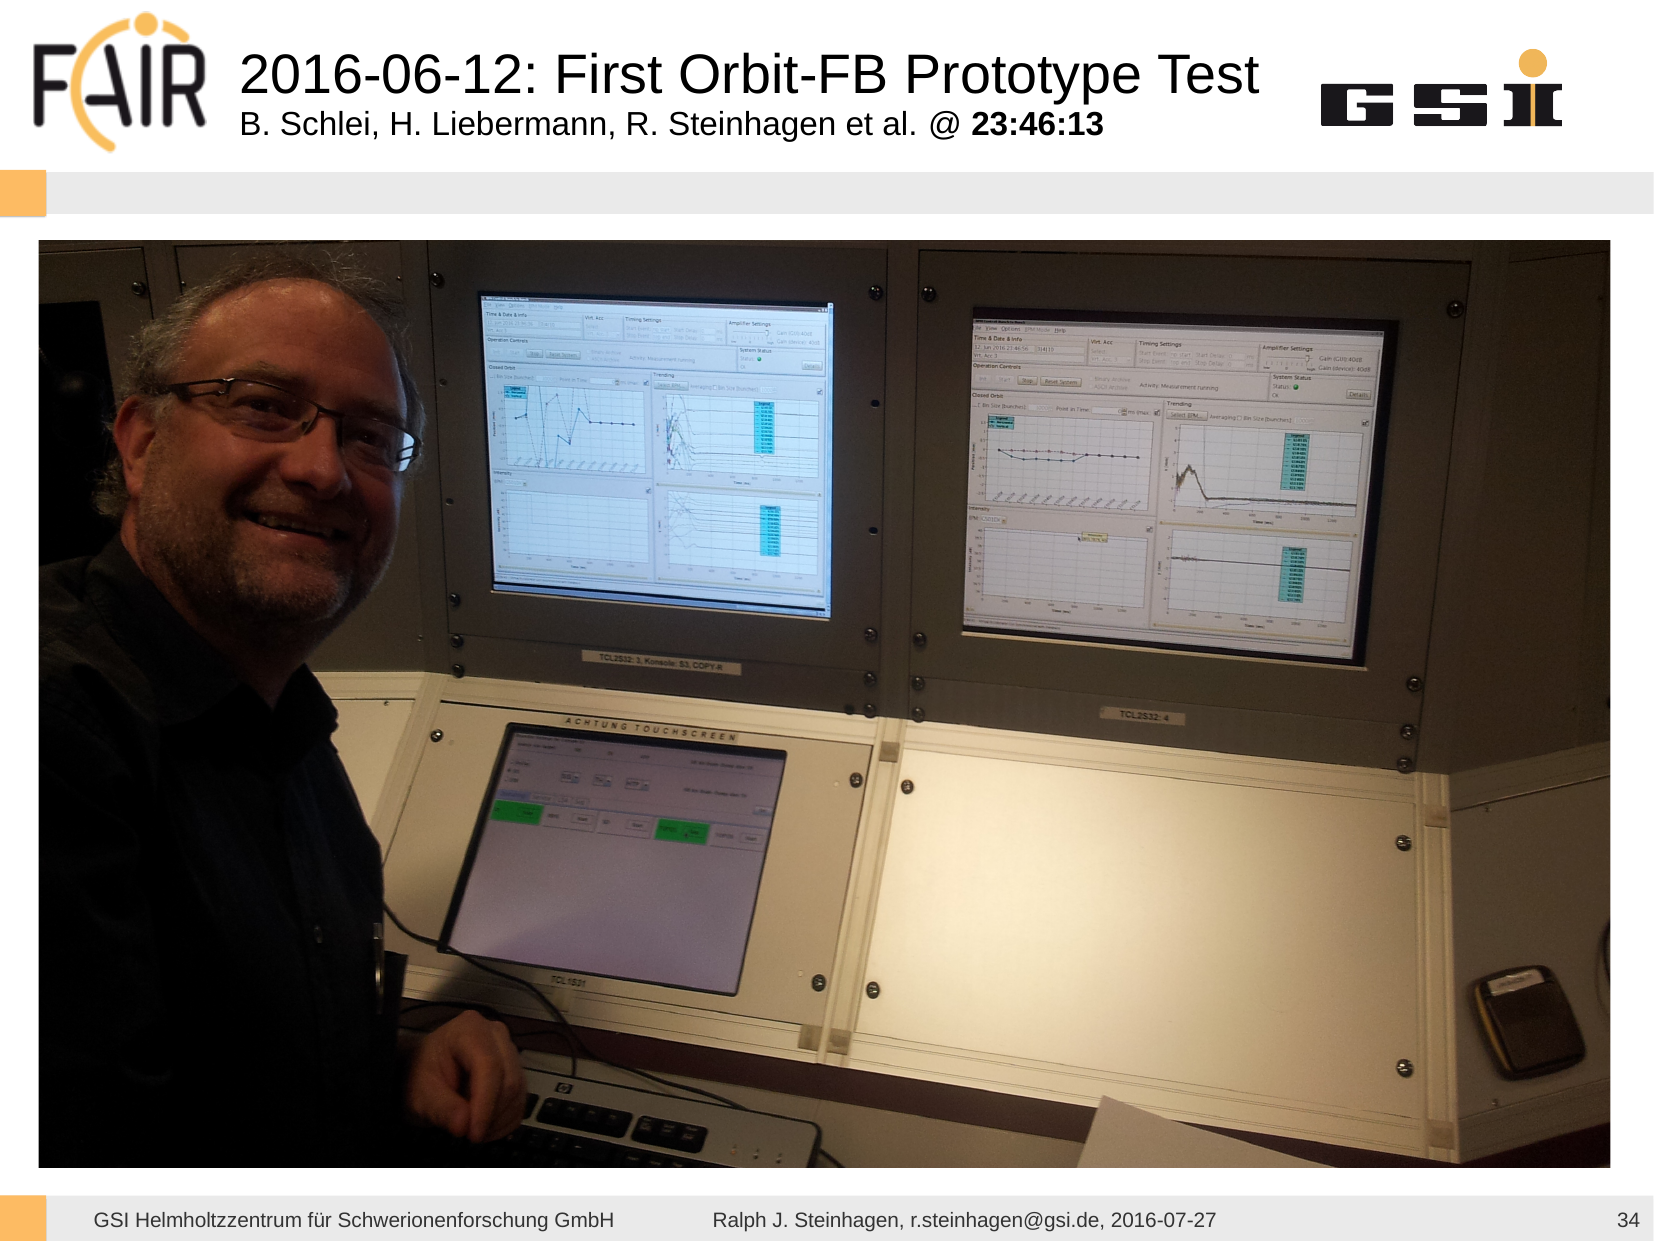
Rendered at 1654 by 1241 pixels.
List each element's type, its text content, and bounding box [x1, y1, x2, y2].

picture [38, 240, 1611, 1168]
title 2016-06-12: First Orbit-FB Prototype Test B. Schlei, H. Liebermann, R. Steinhagen et al. @ 23:46:13 [239, 0, 1306, 196]
picture [33, 10, 207, 155]
picture [1319, 46, 1564, 129]
